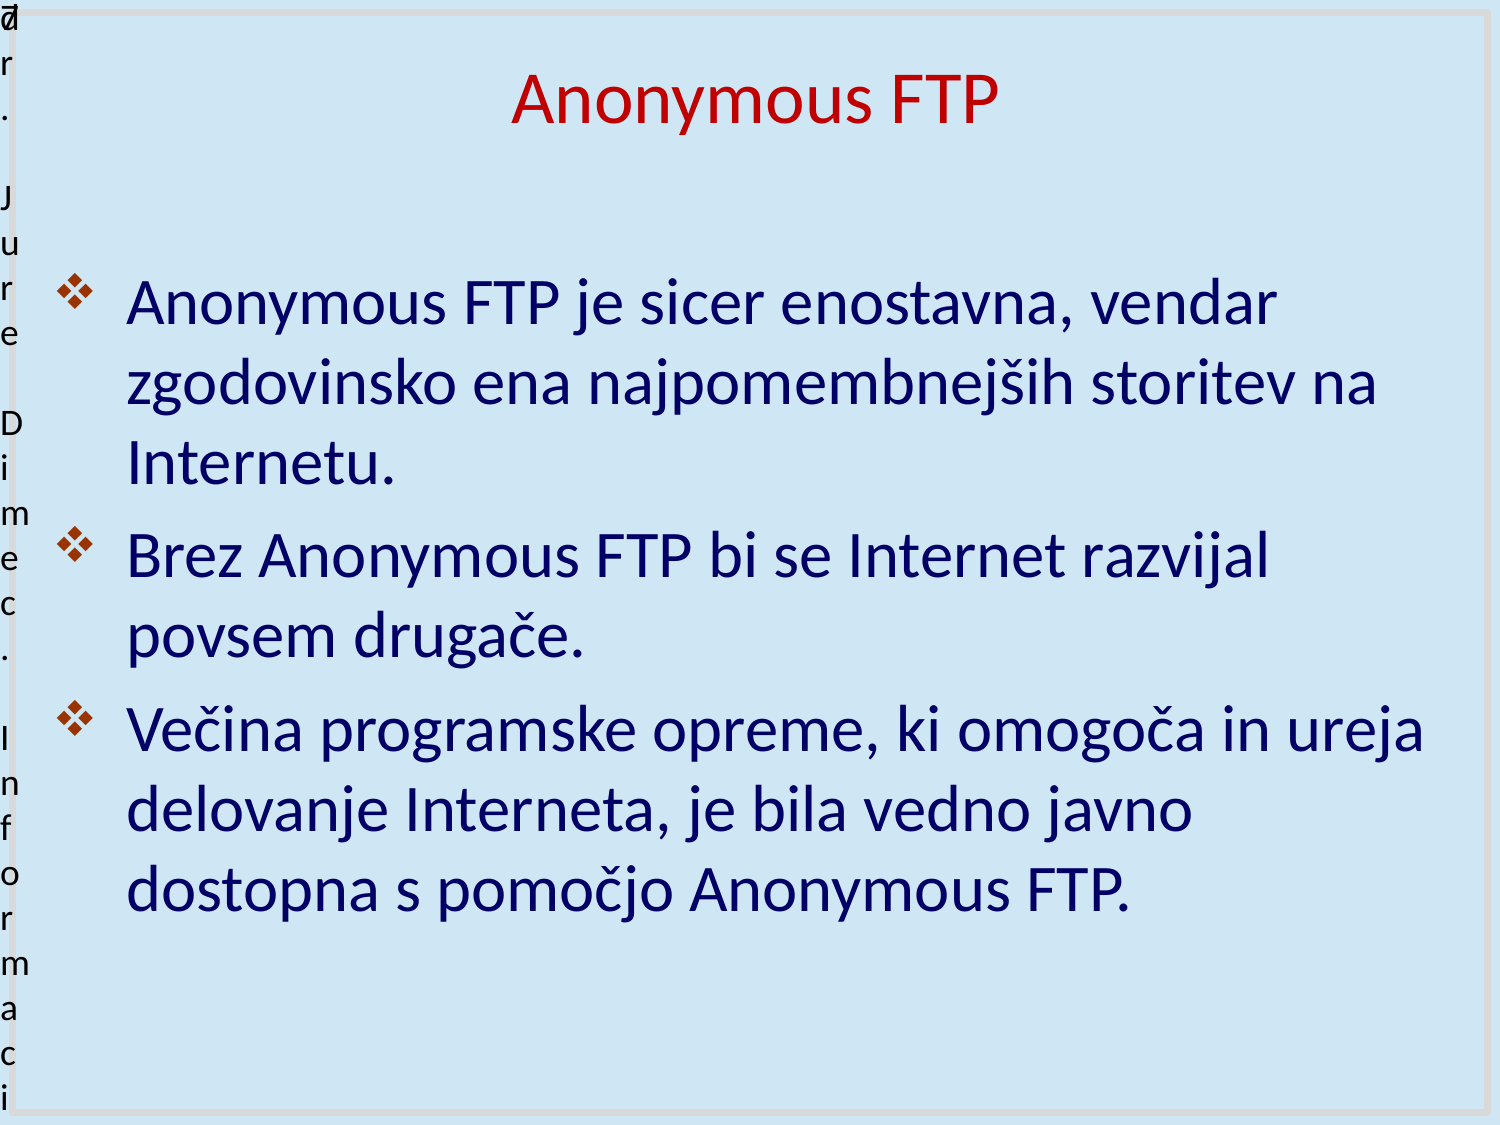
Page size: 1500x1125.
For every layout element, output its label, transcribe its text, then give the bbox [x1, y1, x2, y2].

list Anonymous FTP je sicer enostavna, vendar zgodovinsko ena najpomembnejših storitev na Internetu. Brez Anonymous FTP bi se Internet razvijal povsem drugače. Večina programske opreme, ki omogoča in ureja delovanje Interneta, je bila vedno javno dostopna s pomočjo Anonymous FTP. [37, 249, 1475, 1050]
title Anonymous FTP [37, 37, 1475, 150]
